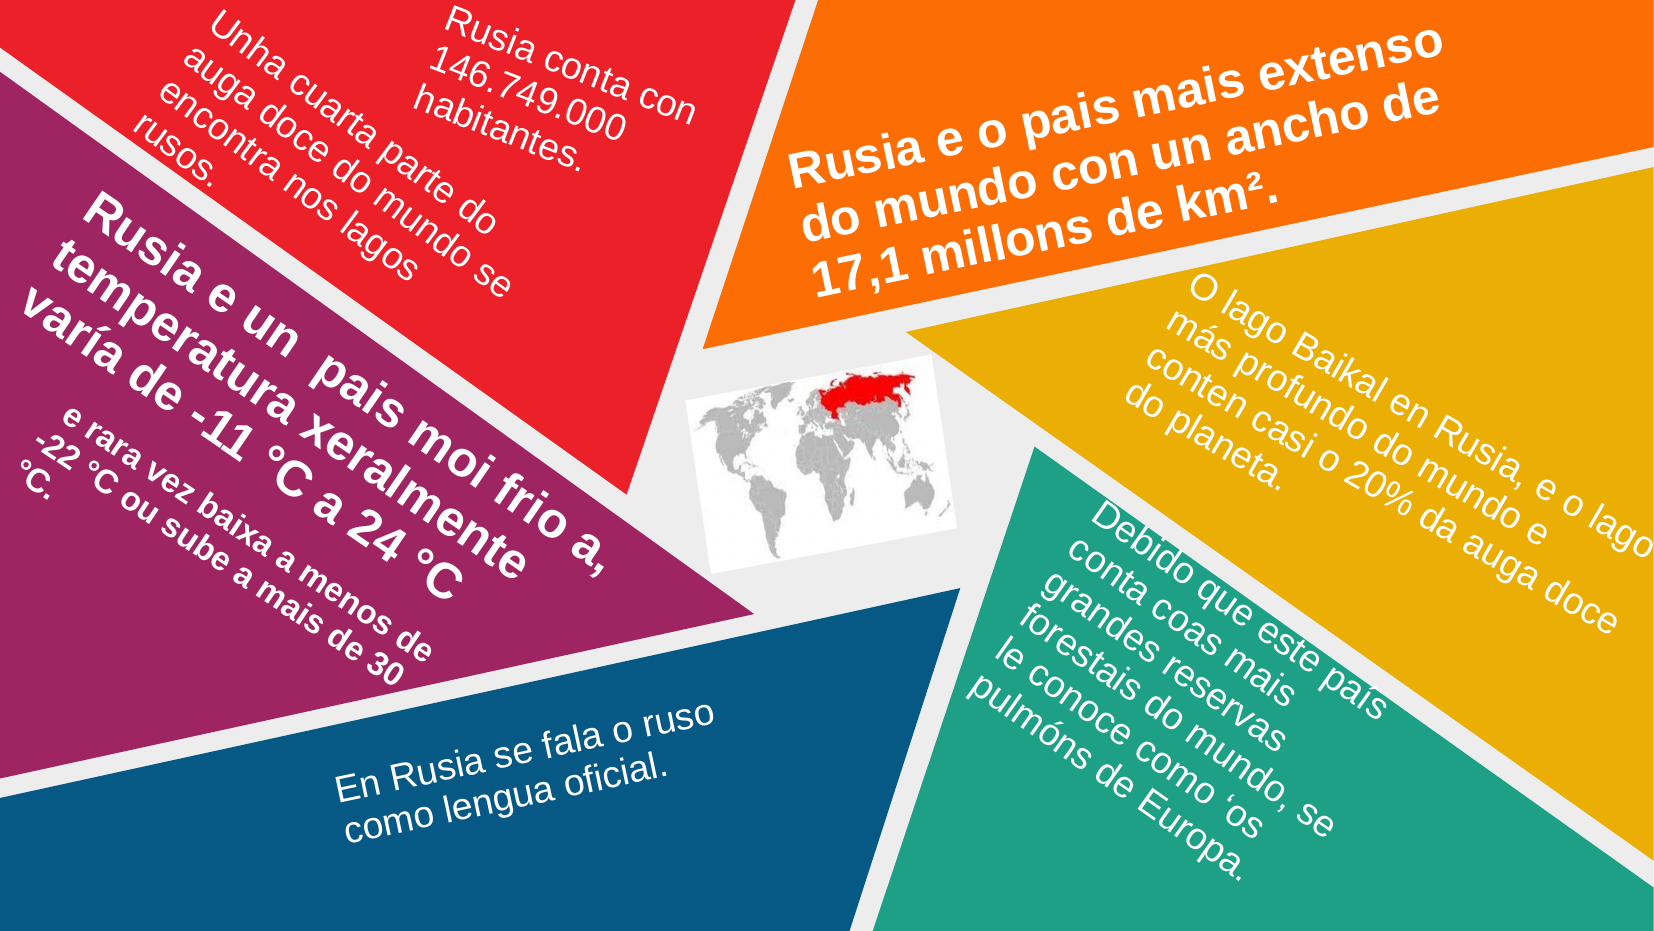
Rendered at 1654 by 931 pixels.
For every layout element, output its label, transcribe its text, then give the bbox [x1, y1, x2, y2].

text_box Rusia e un pais moi frio a, temperatura xeralmente varía de -11 °C a 24 °C [348, 412, 650, 695]
text_box Debido que este país conta coas mais grandes reservas forestais do mundo, se le conoce como ‘os pulmóns de Europa. [891, 476, 1445, 931]
text_box Unha cuarta parte do auga doce do mundo se encontra nos lagos rusos. [0, 0, 467, 674]
text_box Rusia e o pais mais extenso do mundo con un ancho de 17,1 millons de km². [797, 0, 1557, 319]
text_box En Rusia se fala o ruso como lengua oficial. [314, 666, 815, 931]
text_box e rara vez baixa a menos de -22 °C ou sube a mais de 30 °C. [0, 480, 473, 765]
picture [698, 354, 957, 574]
text_box O lago Baikal en Rusia, e o lago más profundo do mundo e conten casi o 20% da auga doce do planeta. [1074, 248, 1654, 742]
text_box Rusia conta con 146.749.000 habitantes. [307, 0, 852, 494]
